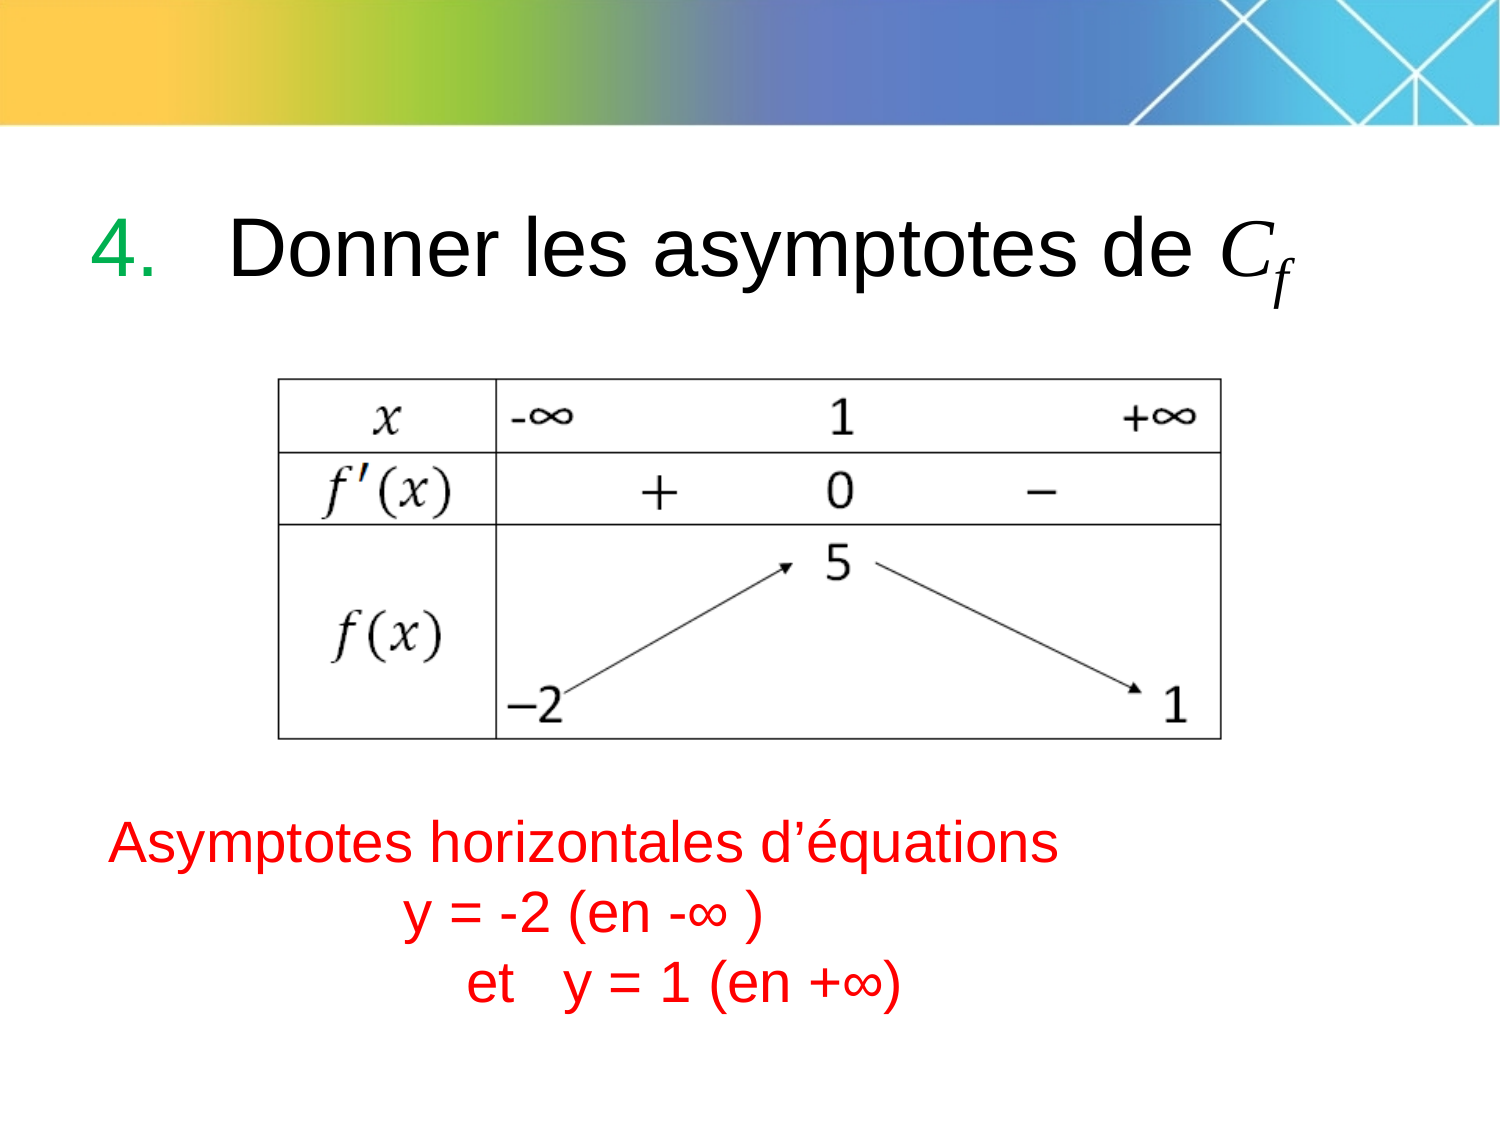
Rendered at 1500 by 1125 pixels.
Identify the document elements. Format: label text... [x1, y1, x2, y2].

picture [0, 0, 1500, 127]
picture [264, 363, 1236, 754]
text_box Donner les asymptotes de Cf [75, 164, 1500, 338]
text_box Asymptotes horizontales d’équations y = -2 (en -∞ ) et y = 1 (en +∞) [93, 796, 1383, 1022]
